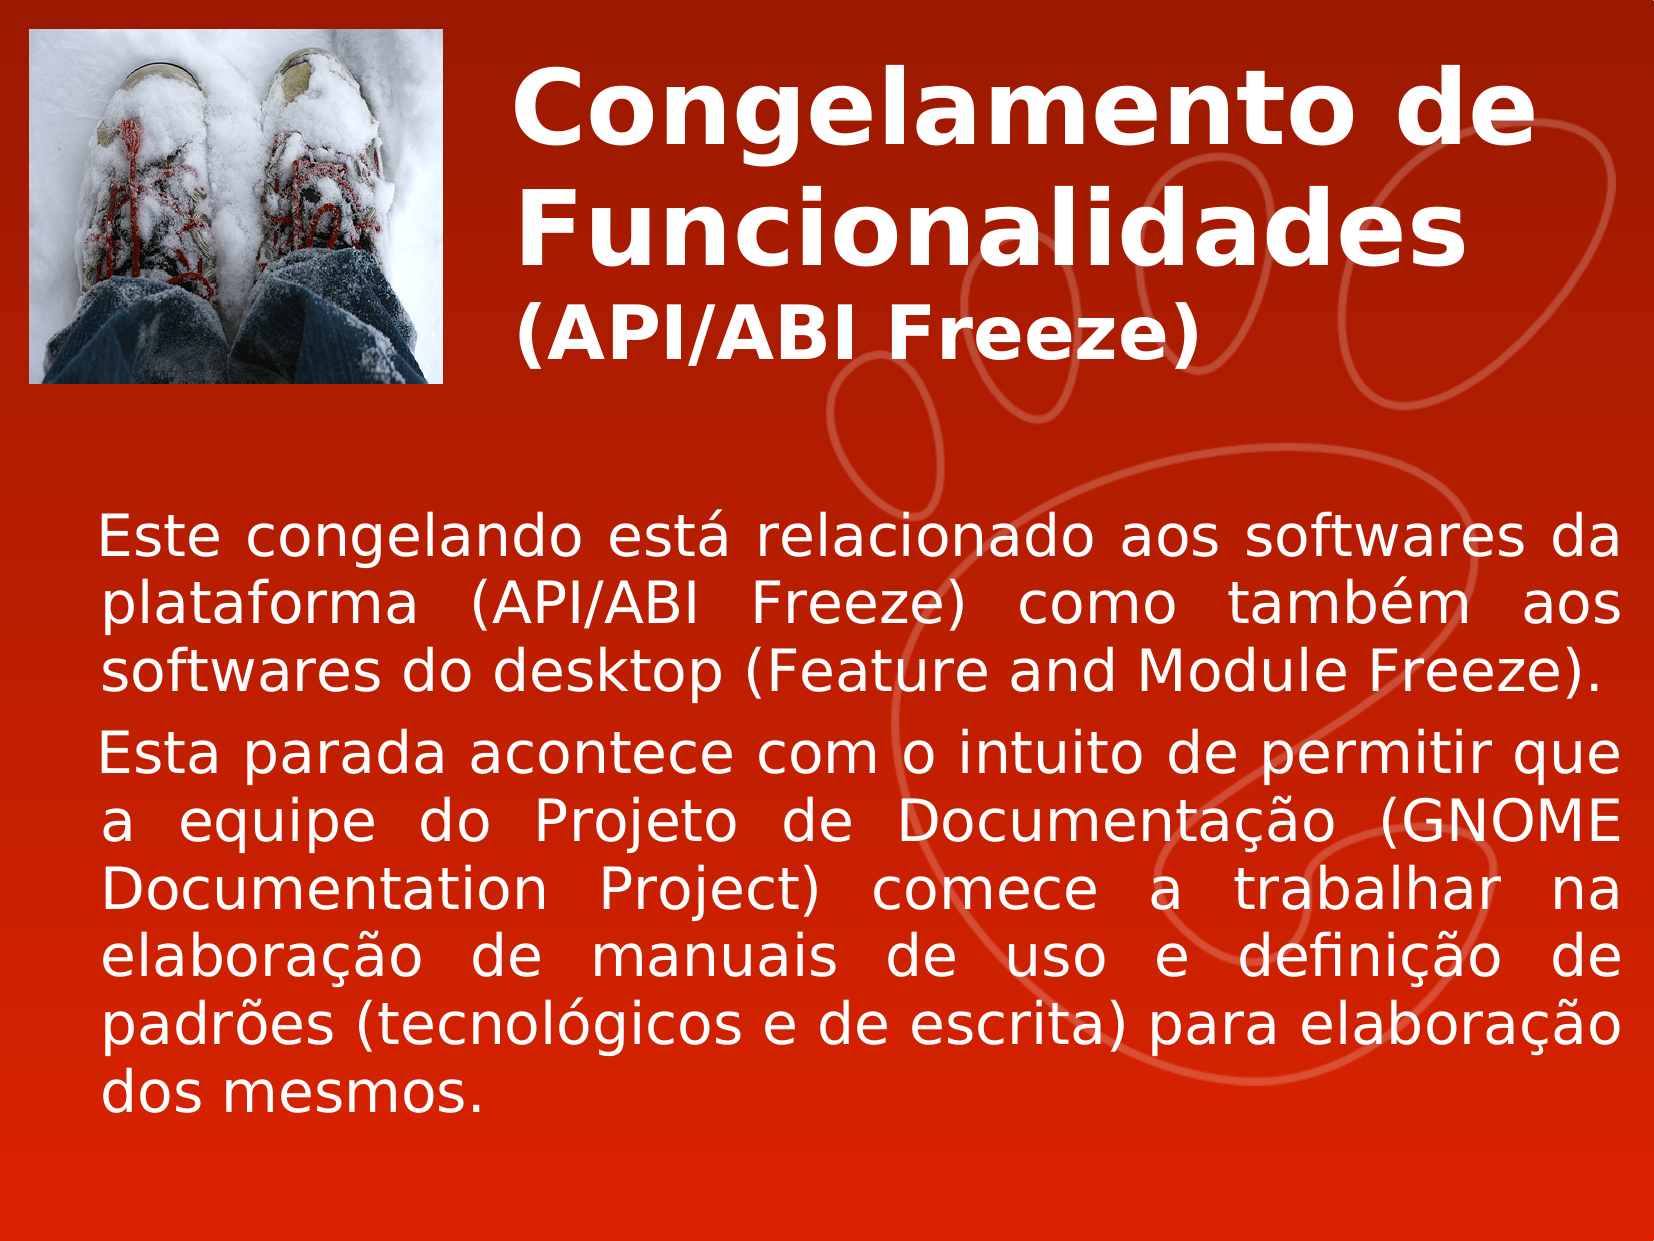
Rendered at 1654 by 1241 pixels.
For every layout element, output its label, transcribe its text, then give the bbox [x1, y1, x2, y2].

picture [29, 29, 443, 384]
list Este congelando está relacionado aos softwares da plataforma (API/ABI Freeze) como também aos softwares do desktop (Feature and Module Freeze). Esta parada acontece com o intuito de permitir que a equipe do Projeto de Documentação (GNOME Documentation Project) comece a trabalhar na elaboração de manuais de uso e definição de padrões (tecnológicos e de escrita) para elaboração dos mesmos. [29, 501, 1625, 1209]
title Congelamento de Funcionalidades (API/ABI Freeze) [442, 0, 1654, 668]
